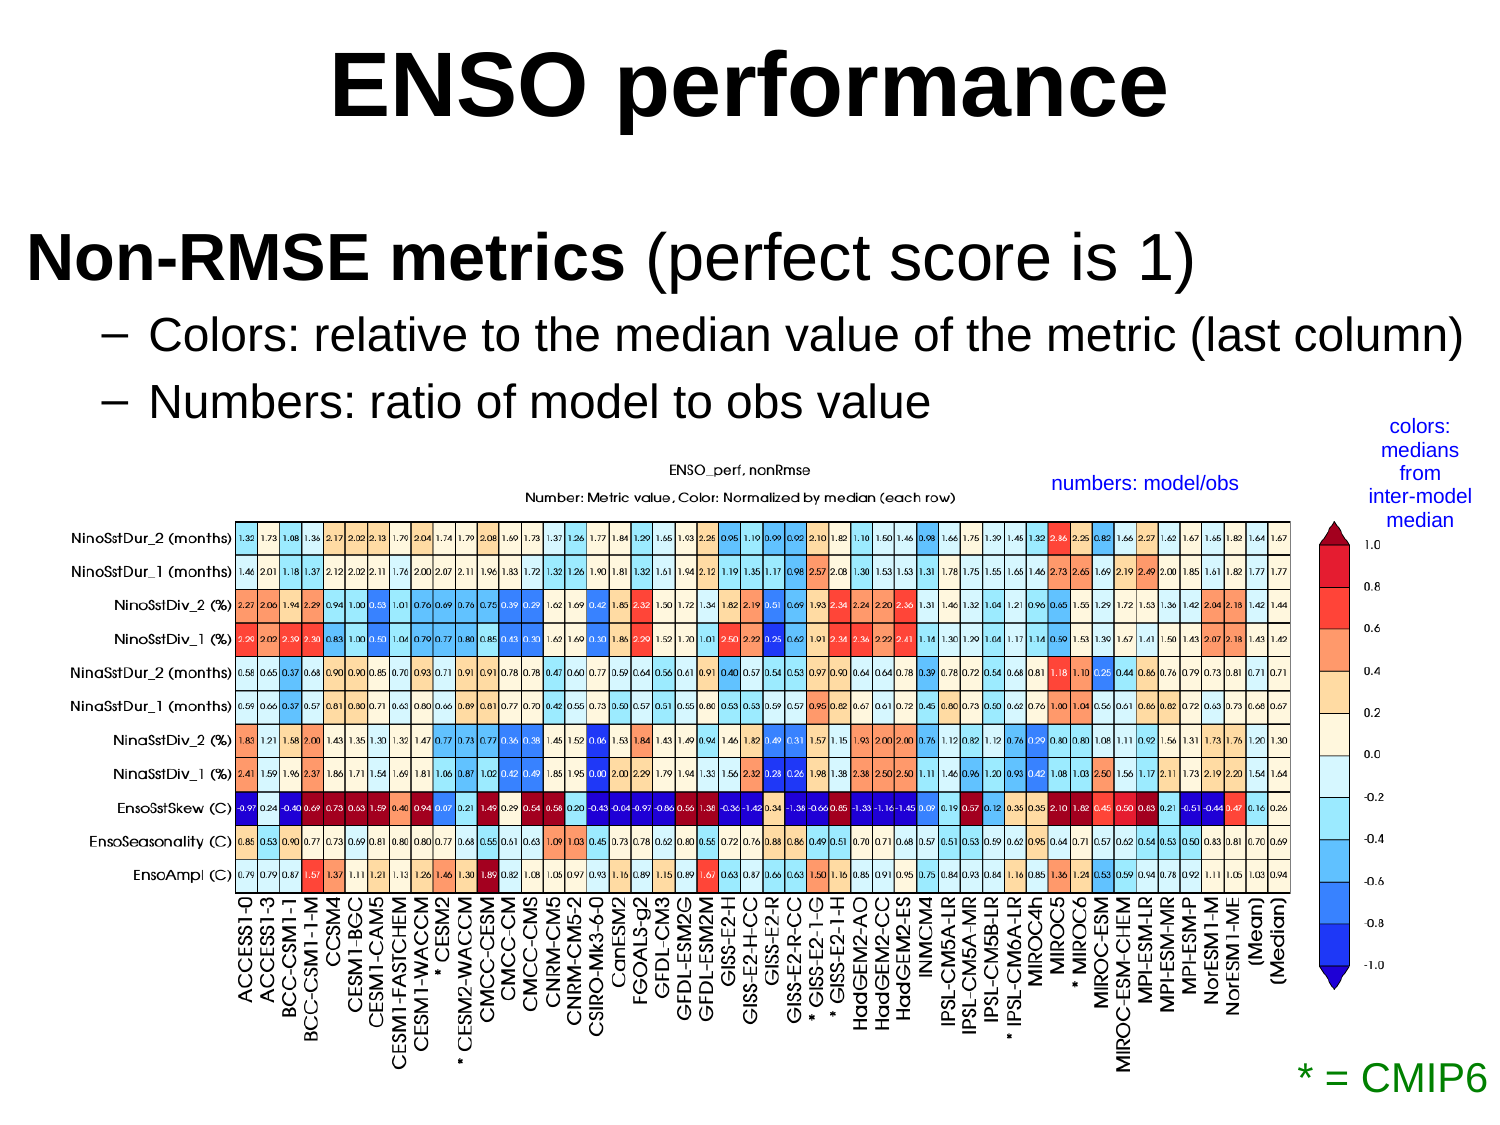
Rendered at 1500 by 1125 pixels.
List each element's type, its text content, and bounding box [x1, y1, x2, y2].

text_box * = CMIP6 [1282, 1043, 1500, 1108]
text_box numbers: model/obs [994, 464, 1297, 503]
title ENSO performance [75, 0, 1425, 174]
picture [0, 373, 1482, 1115]
text_box colors: medians from inter-model median [1353, 407, 1487, 539]
text_box Non-RMSE metrics (perfect score is 1) Colors: relative to the median value of the metric (last column) Numbers: ratio of model to obs value [11, 206, 1489, 436]
